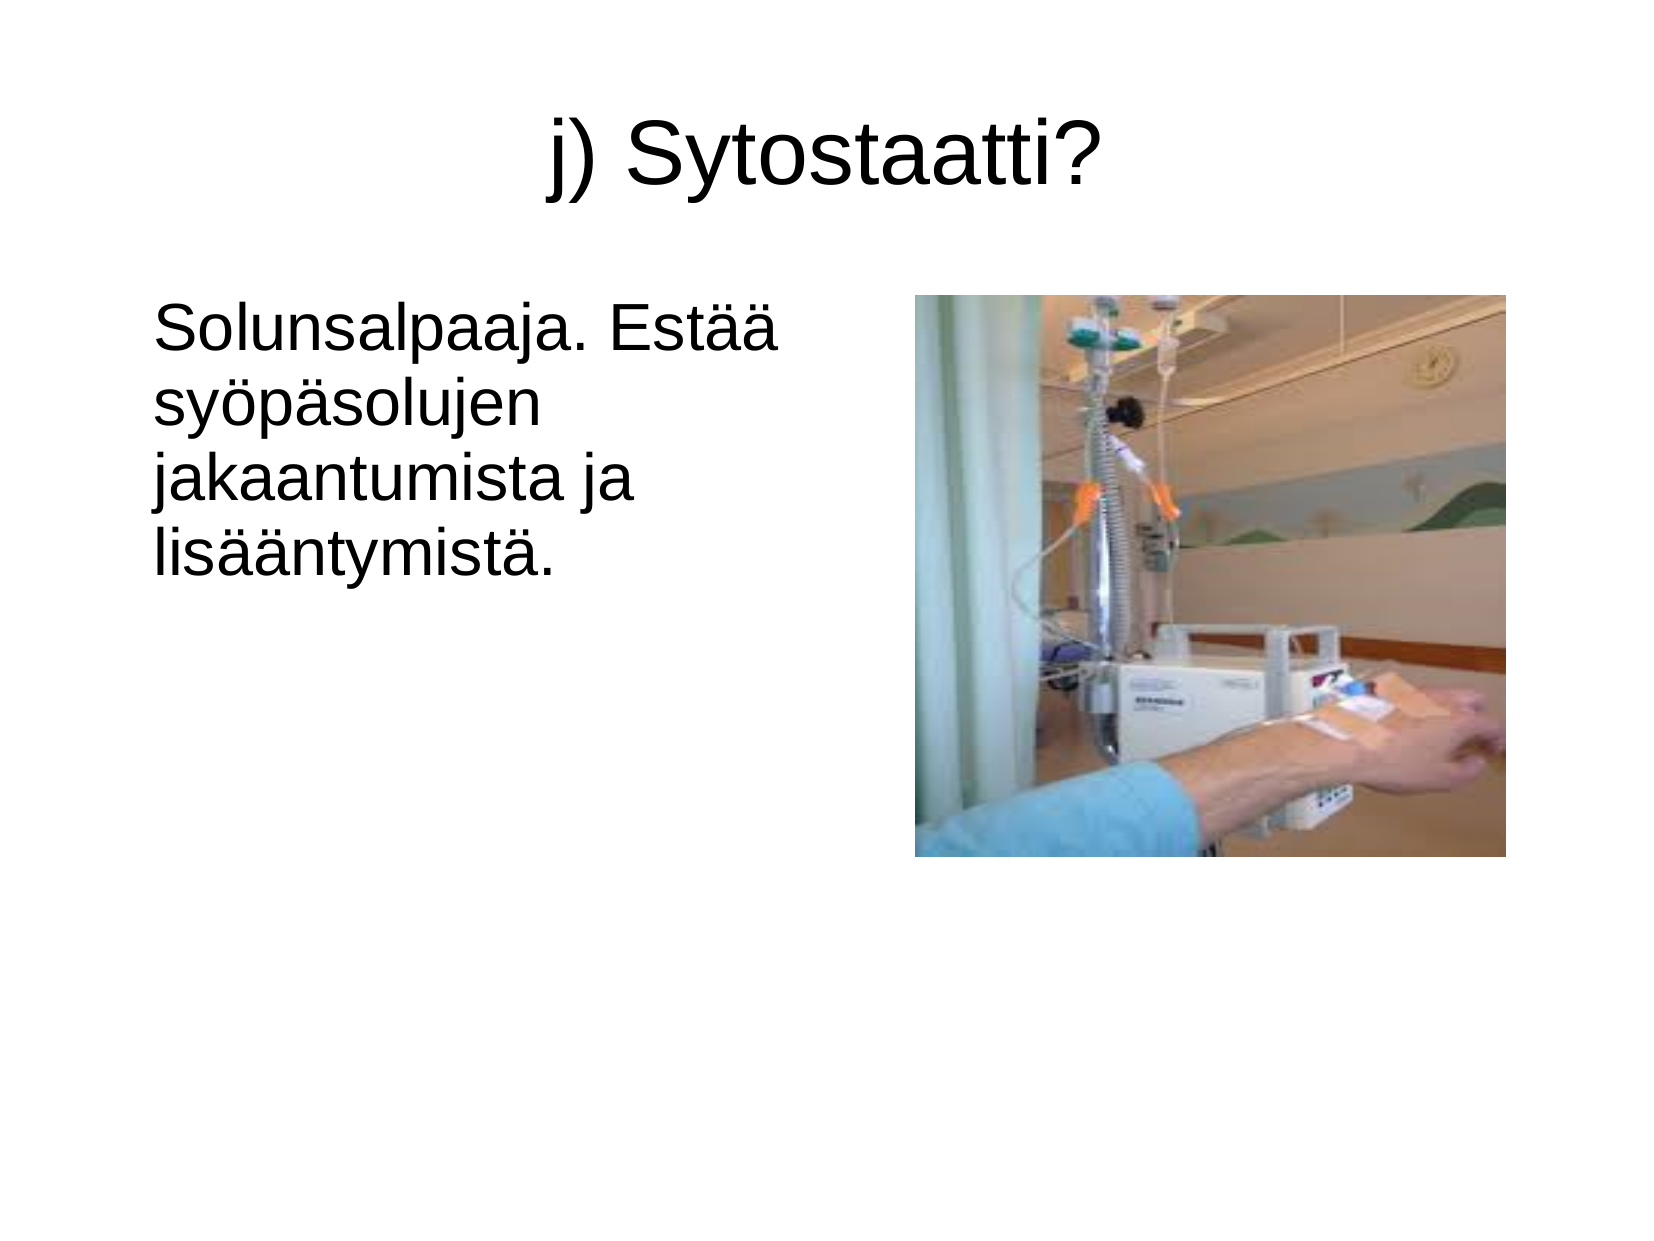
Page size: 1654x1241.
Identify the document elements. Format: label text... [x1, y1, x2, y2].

picture [845, 290, 1572, 1109]
title j) Sytostaatti? [82, 49, 1571, 257]
list Solunsalpaaja. Estää syöpäsolujen jakaantumista ja lisääntymistä. [82, 290, 809, 1094]
